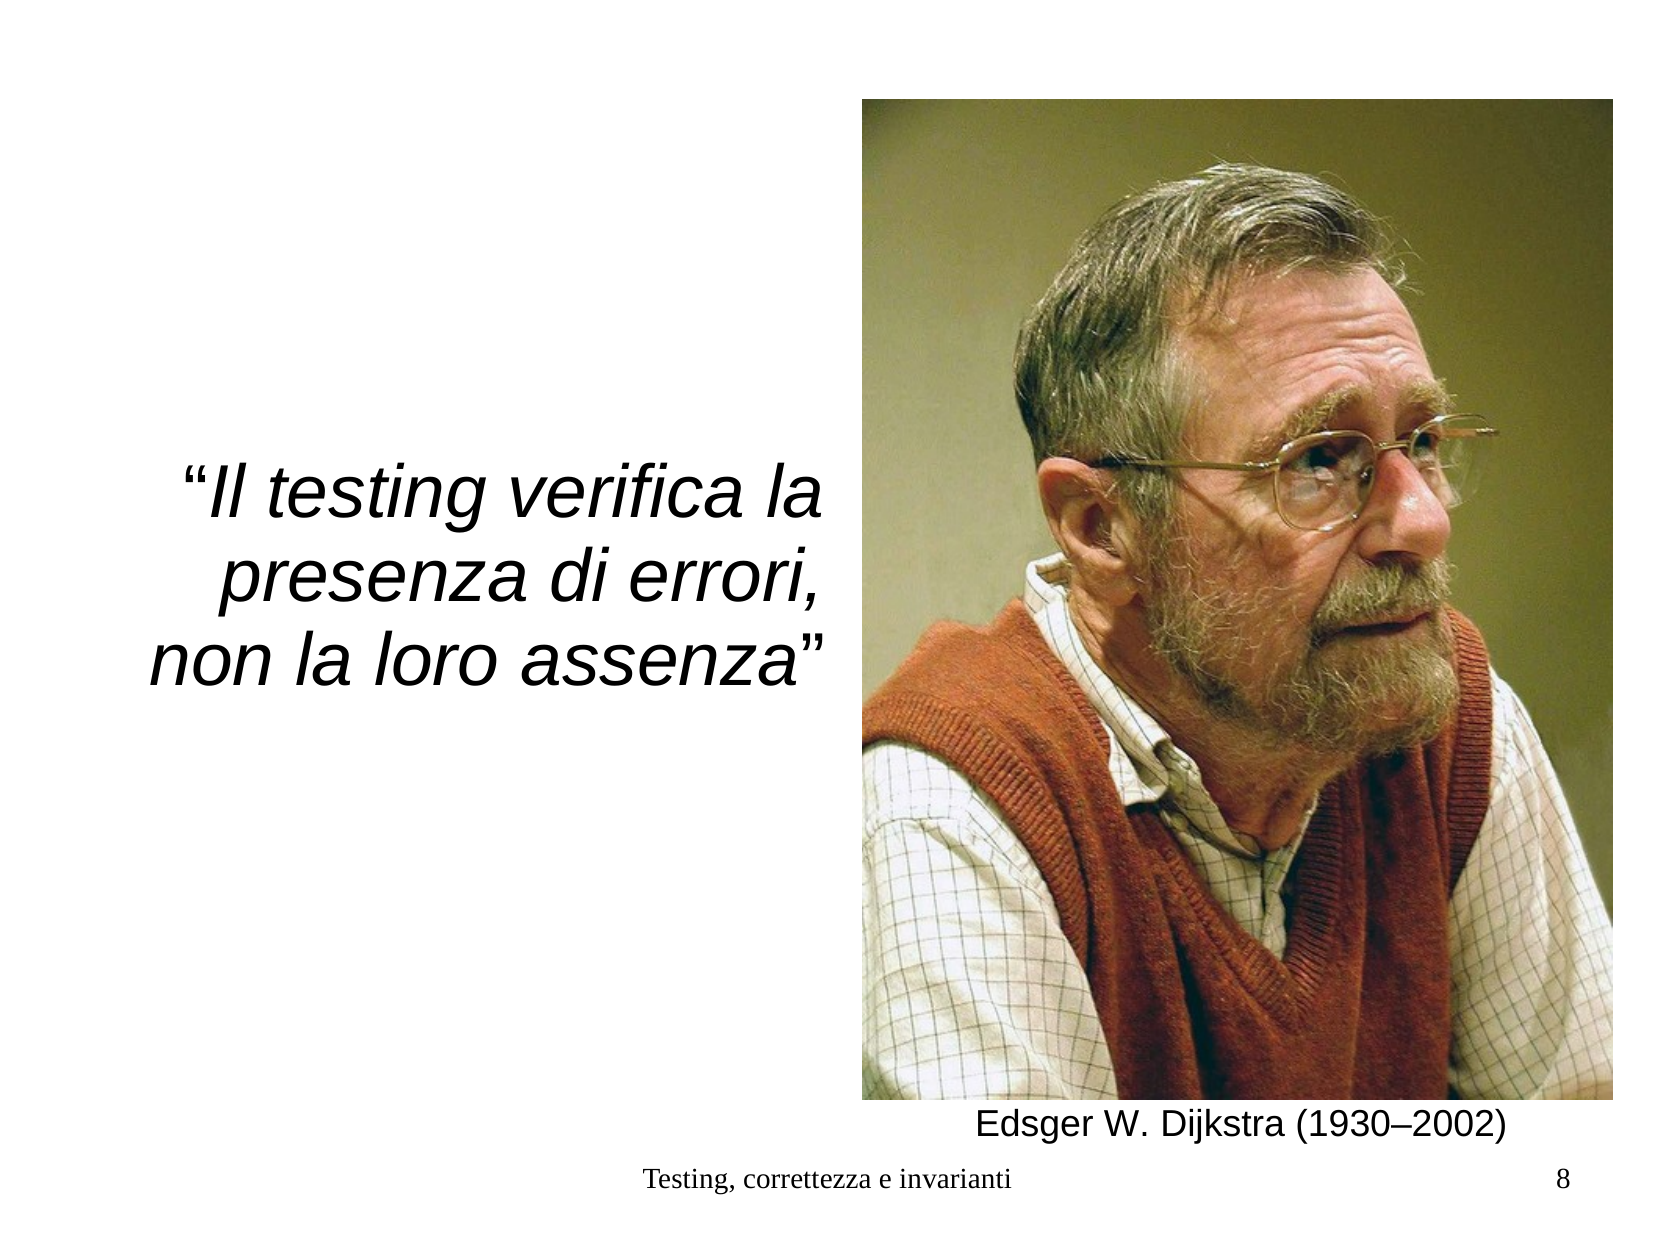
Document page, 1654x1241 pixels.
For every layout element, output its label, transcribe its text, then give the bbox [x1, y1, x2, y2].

text_box Edsger W. Dijkstra (1930–2002) [975, 1102, 1519, 1145]
text_box “Il testing verifica la presenza di errori, non la loro assenza” [75, 450, 826, 713]
picture [862, 99, 1613, 1101]
